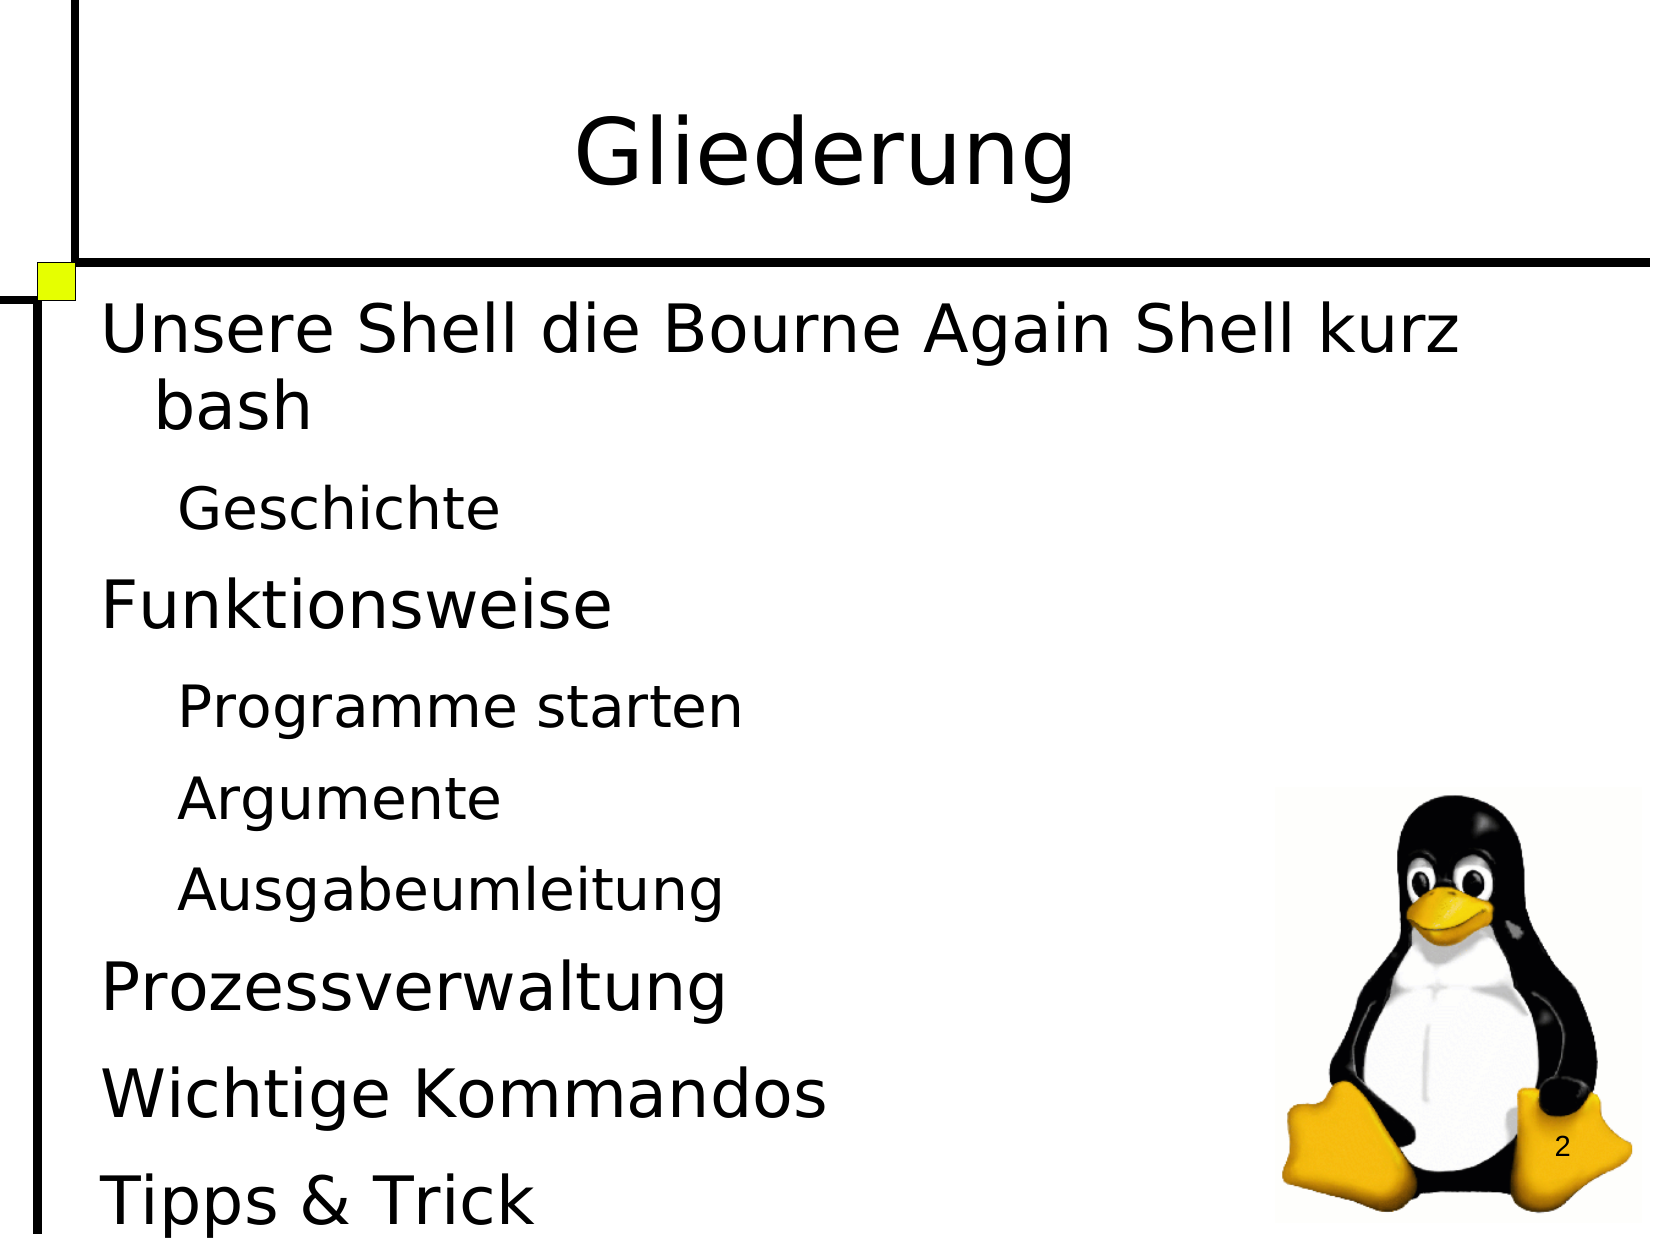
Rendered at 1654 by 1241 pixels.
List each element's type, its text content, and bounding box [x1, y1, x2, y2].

list Unsere Shell die Bourne Again Shell kurz bash Geschichte Funktionsweise Programme starten Argumente Ausgabeumleitung Prozessverwaltung Wichtige Kommandos Tipps & Trick [82, 290, 1571, 1241]
title Gliederung [82, 49, 1571, 257]
picture [1571, 787, 1642, 1223]
